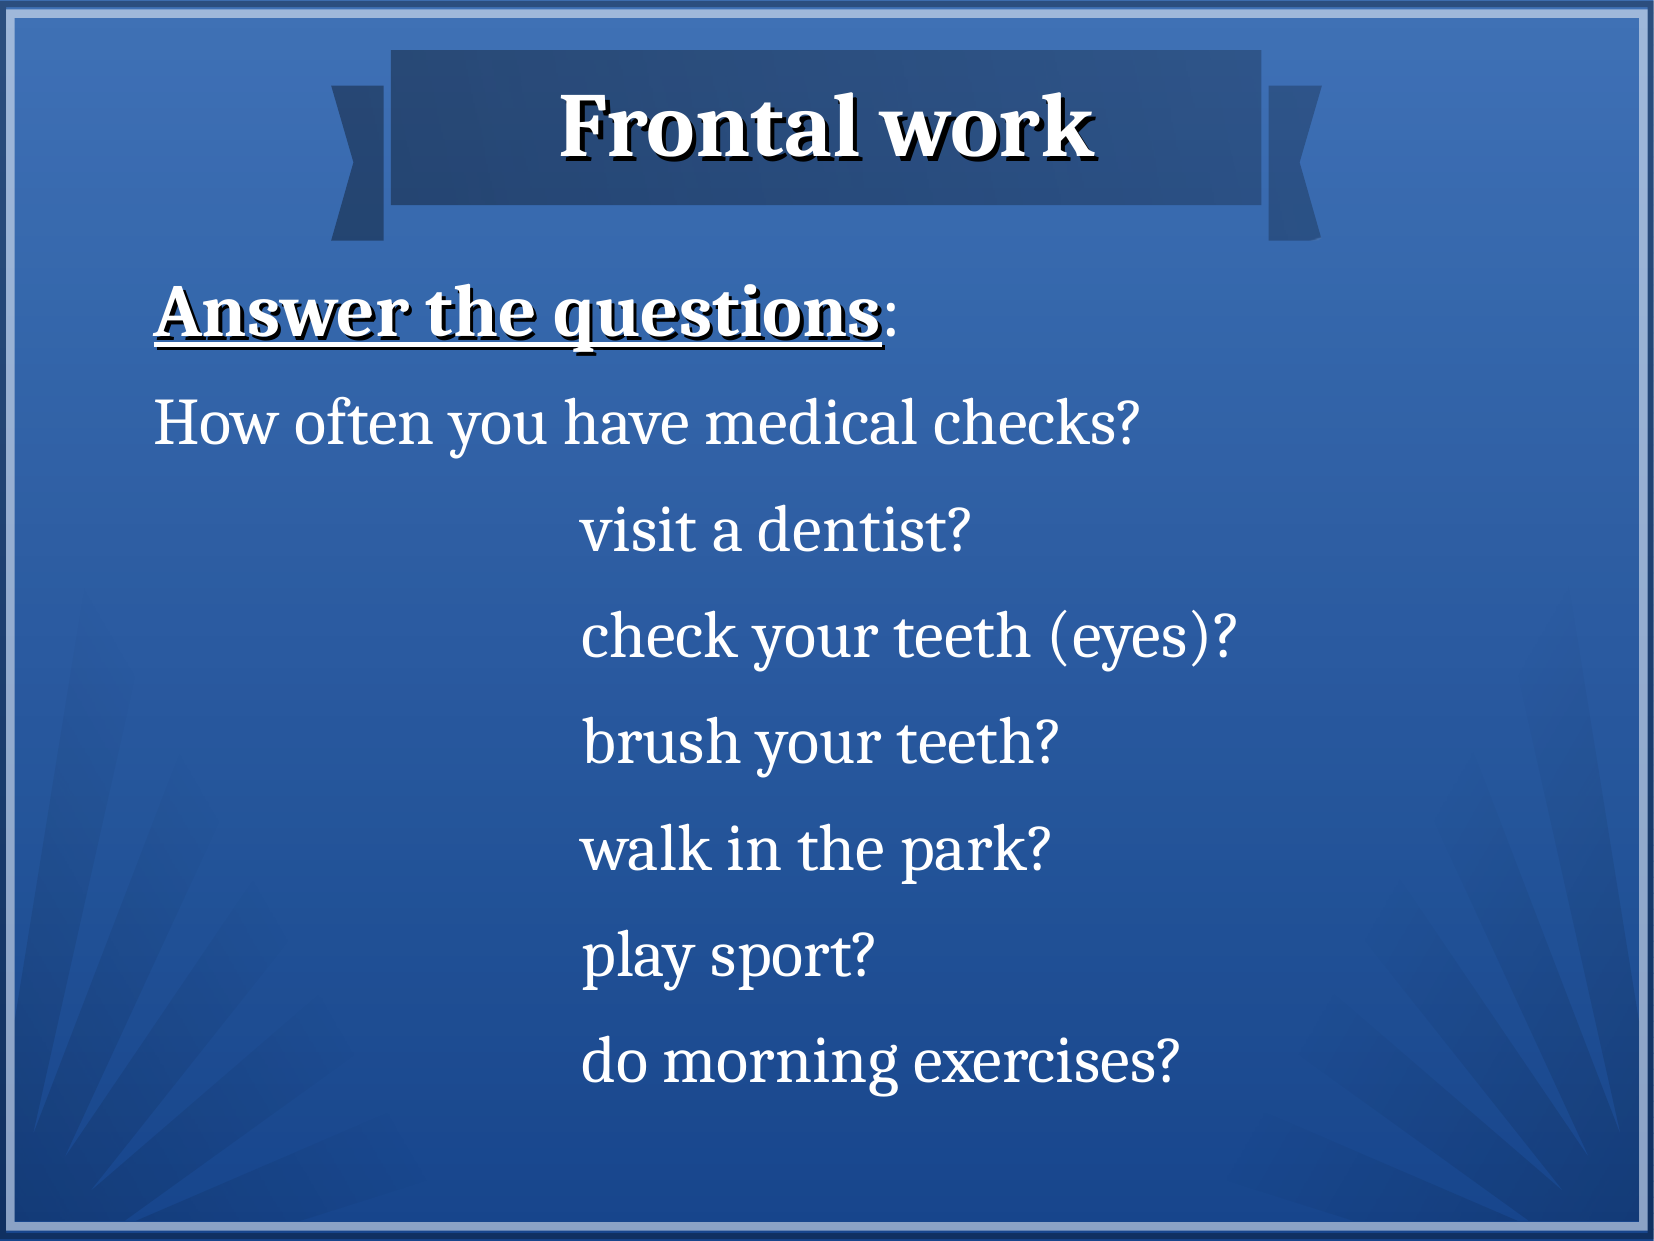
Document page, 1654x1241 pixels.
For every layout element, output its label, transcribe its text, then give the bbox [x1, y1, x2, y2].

title Frontal work [389, 49, 1264, 205]
list Answer the questions: How often you have medical checks? visit a dentist? check your teeth (eyes)? brush your teeth? walk in the park? play sport? do morning exercises? [82, 269, 1538, 1229]
